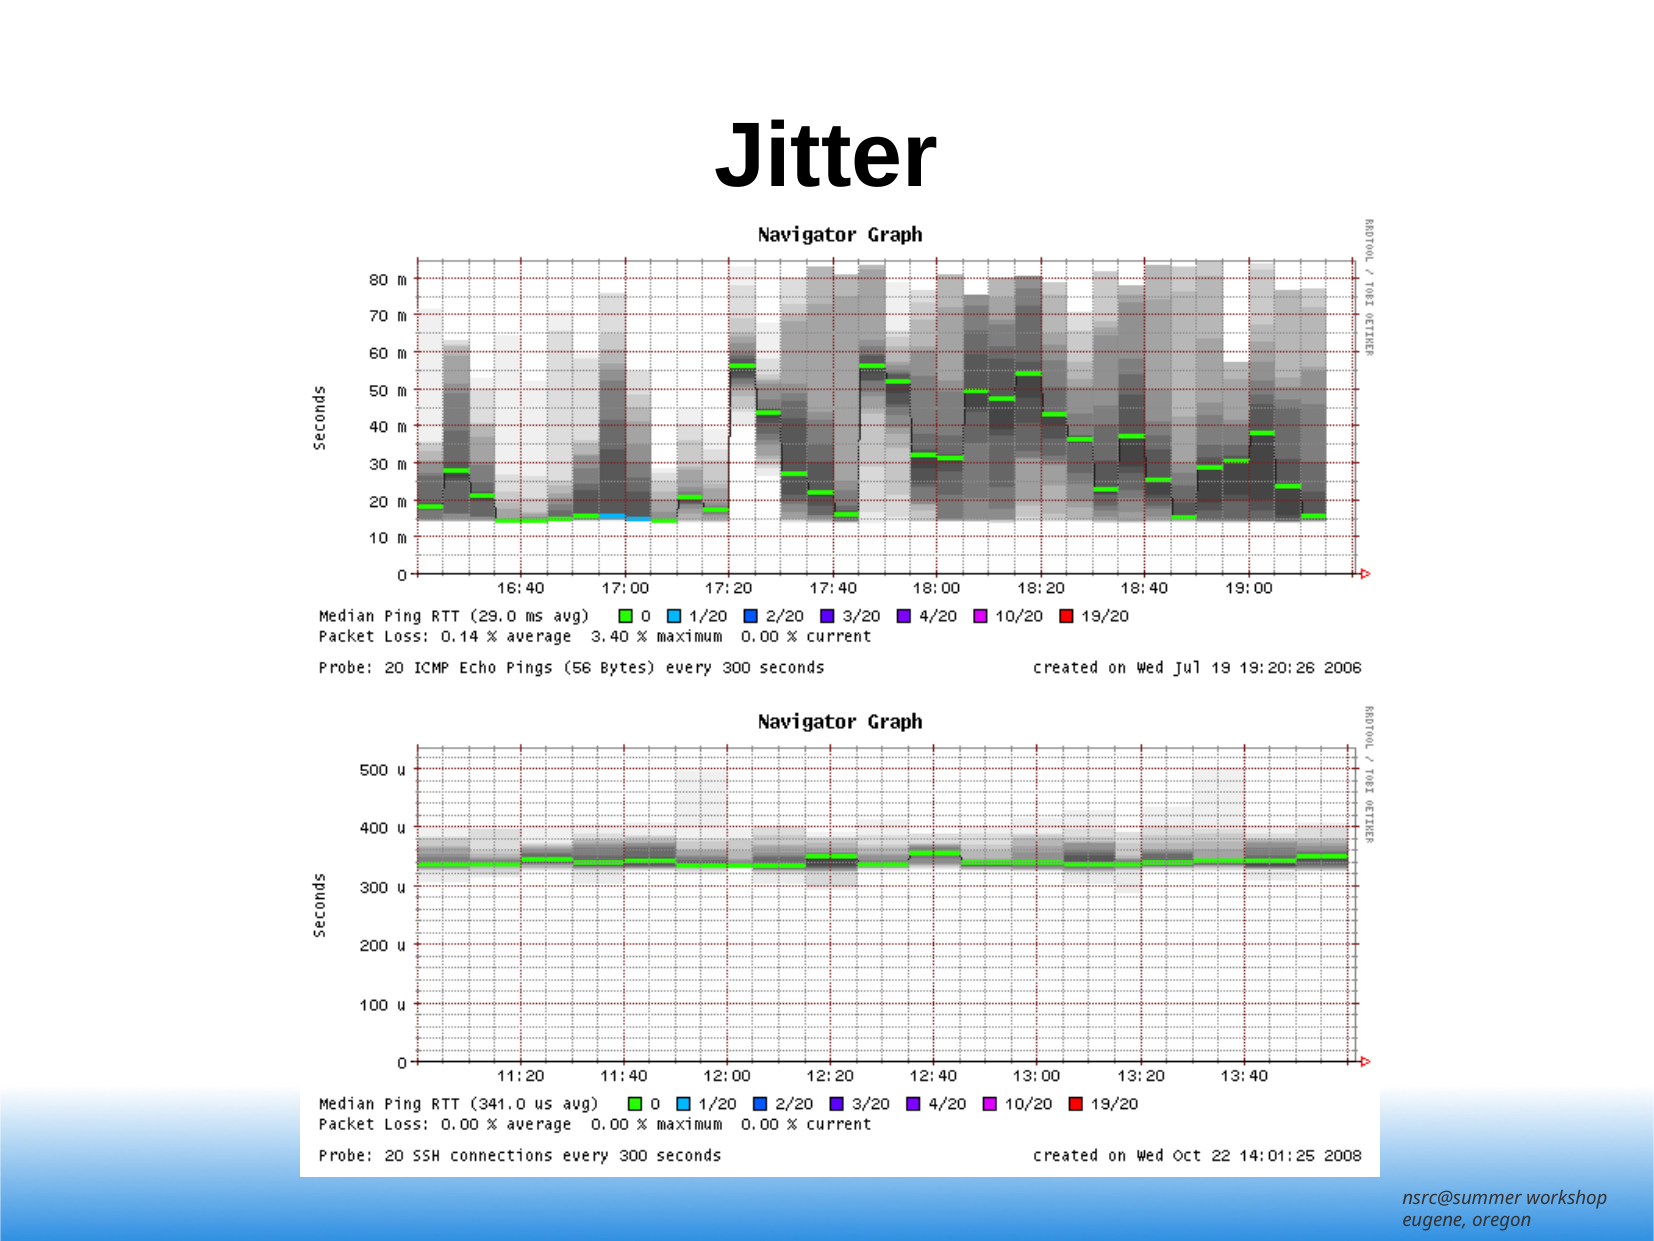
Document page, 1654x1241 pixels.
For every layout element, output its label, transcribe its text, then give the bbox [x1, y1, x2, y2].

picture [0, 699, 1654, 1241]
title Jitter [82, 49, 1571, 257]
picture [300, 212, 1380, 689]
